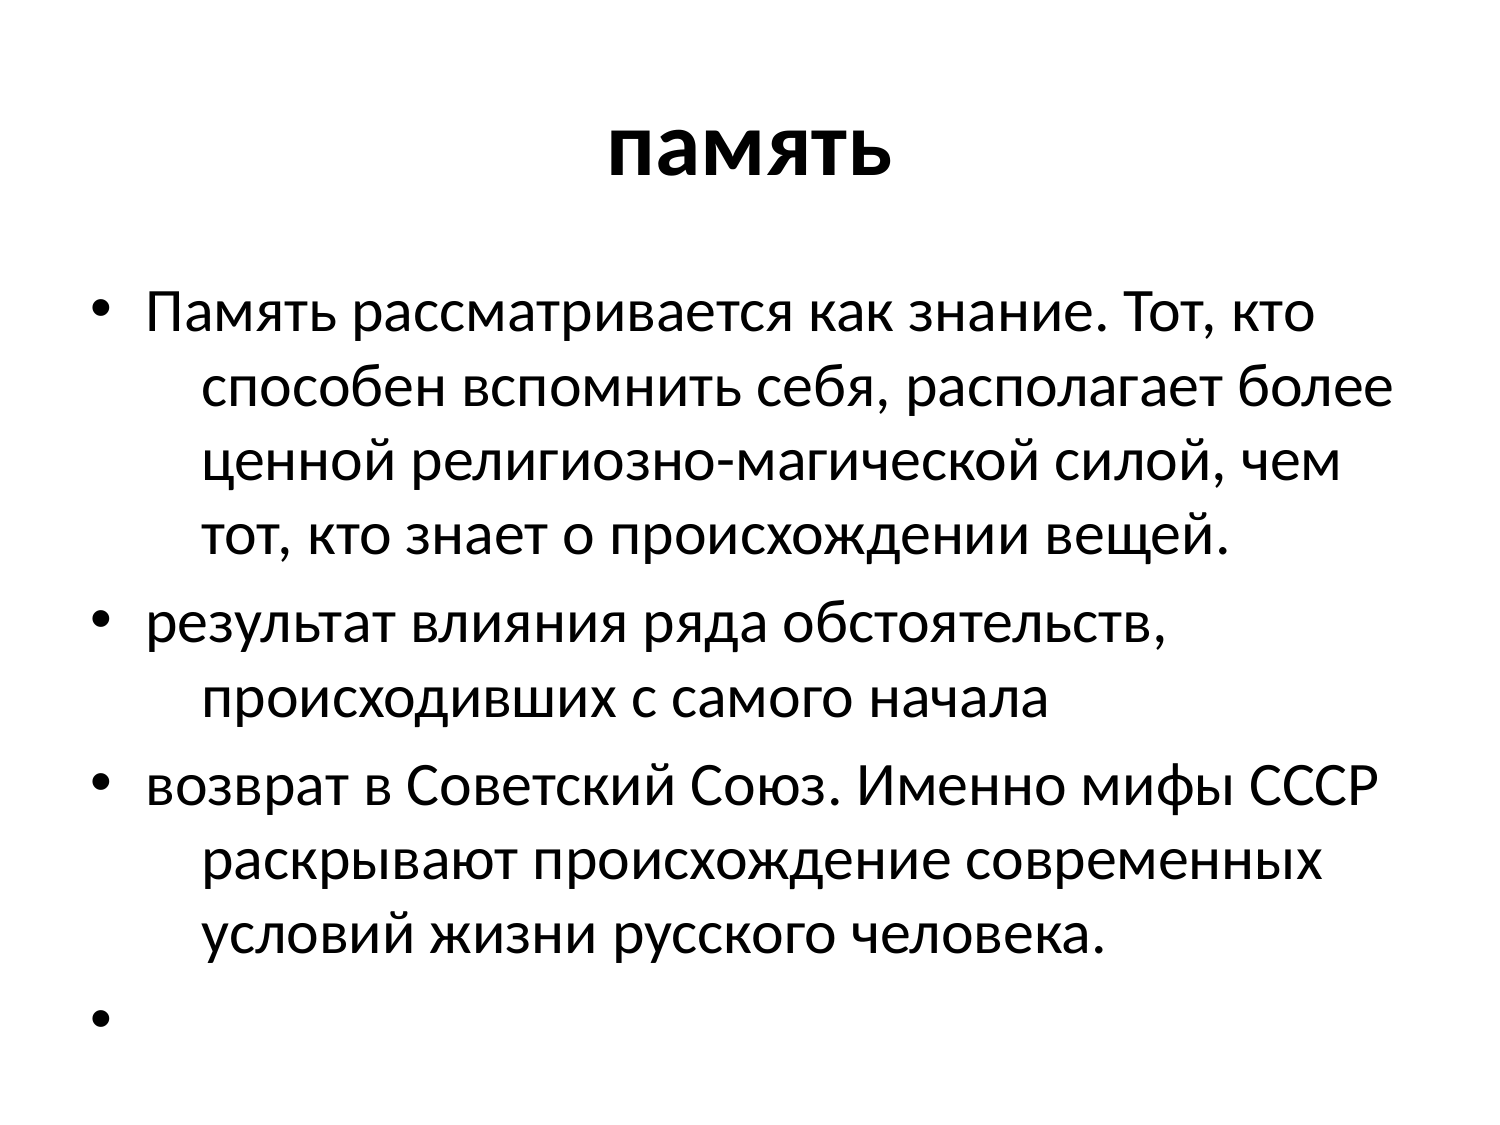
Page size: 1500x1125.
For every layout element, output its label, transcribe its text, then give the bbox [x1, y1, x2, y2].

title память [75, 45, 1426, 233]
list Память рассматривается как знание. Тот, кто способен вспомнить себя, располагает более ценной религиозно-магической силой, чем тот, кто знает о происхождении вещей. результат влияния ряда обстоятельств, происходивших с самого начала возврат в Советский Союз. Именно мифы СССР раскрывают происхождение современных условий жизни русского человека. [75, 262, 1426, 1005]
